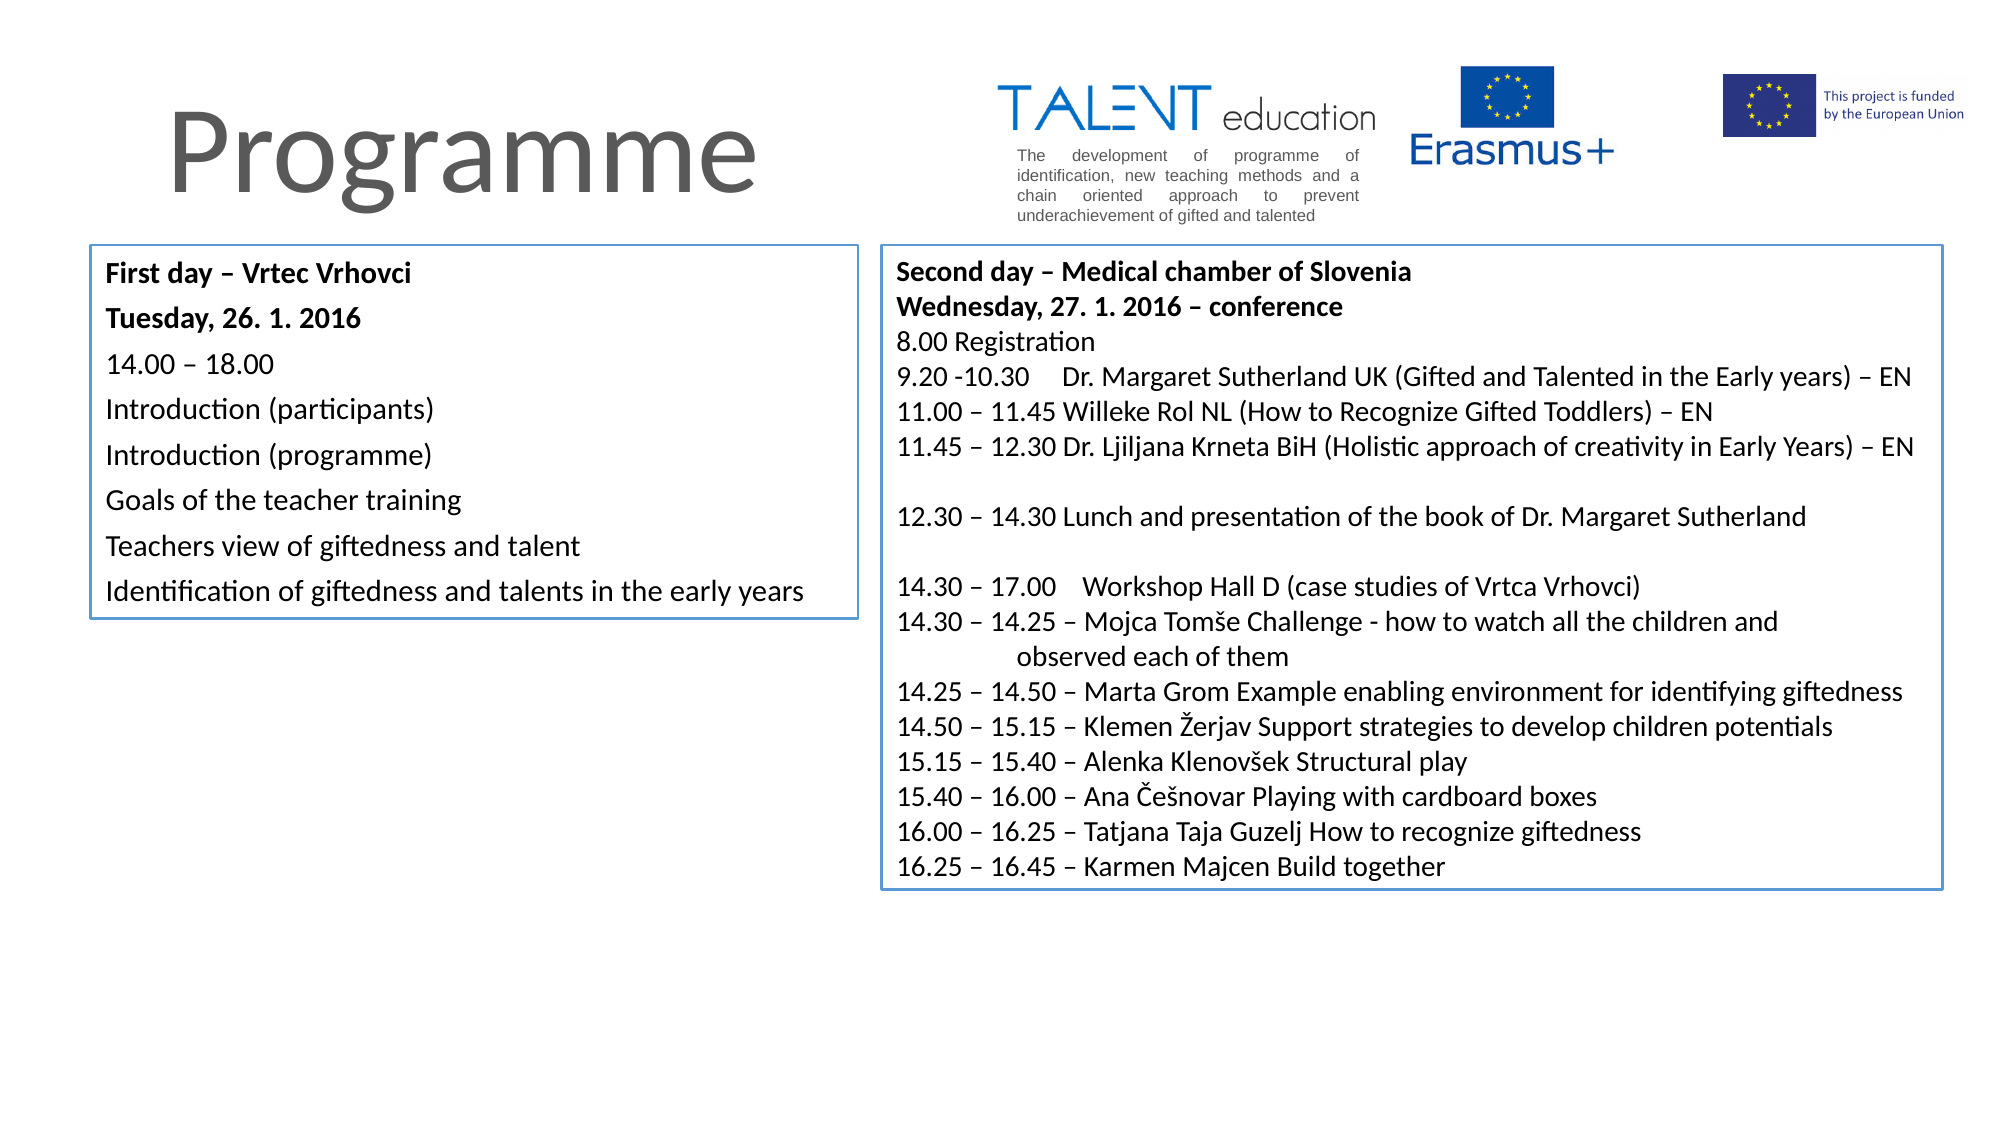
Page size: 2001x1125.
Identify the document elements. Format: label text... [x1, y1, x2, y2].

text_box The development of programme of identification, new teaching methods and a chain oriented approach to prevent underachievement of gifted and talented [1002, 137, 1375, 180]
text_box Programme [152, 59, 949, 225]
picture [988, 78, 1384, 137]
picture [1404, 49, 1617, 167]
picture [1723, 74, 1969, 137]
list First day – Vrtec Vrhovci Tuesday, 26. 1. 2016 14.00 – 18.00 Introduction (participants) Introduction (programme) Goals of the teacher training Teachers view of giftedness and talent Identification of giftedness and talents in the early years [90, 245, 858, 619]
text_box Second day – Medical chamber of Slovenia Wednesday, 27. 1. 2016 – conference 8.00 Registration 9.20 -10.30 Dr. Margaret Sutherland UK (Gifted and Talented in the Early years) – EN 11.00 – 11.45 Willeke Rol NL (How to Recognize Gifted Toddlers) – EN 11.45 – 12.30 Dr. Ljiljana Krneta BiH (Holistic approach of creativity in Early Years) – EN 12.30 – 14.30 Lunch and presentation of the book of Dr. Margaret Sutherland 14.30 – 17.00 Workshop Hall D (case studies of Vrtca Vrhovci) 14.30 – 14.25 – Mojca Tomše Challenge - how to watch all the children and observed each of them 14.25 – 14.50 – Marta Grom Example enabling environment for identifying giftedness 14.50 – 15.15 – Klemen Žerjav Support strategies to develop children potentials 15.15 – 15.40 – Alenka Klenovšek Structural play 15.40 – 16.00 – Ana Češnovar Playing with cardboard boxes 16.00 – 16.25 – Tatjana Taja Guzelj How to recognize giftedness 16.25 – 16.45 – Karmen Majcen Build together [881, 245, 1943, 890]
title [137, 59, 1863, 278]
